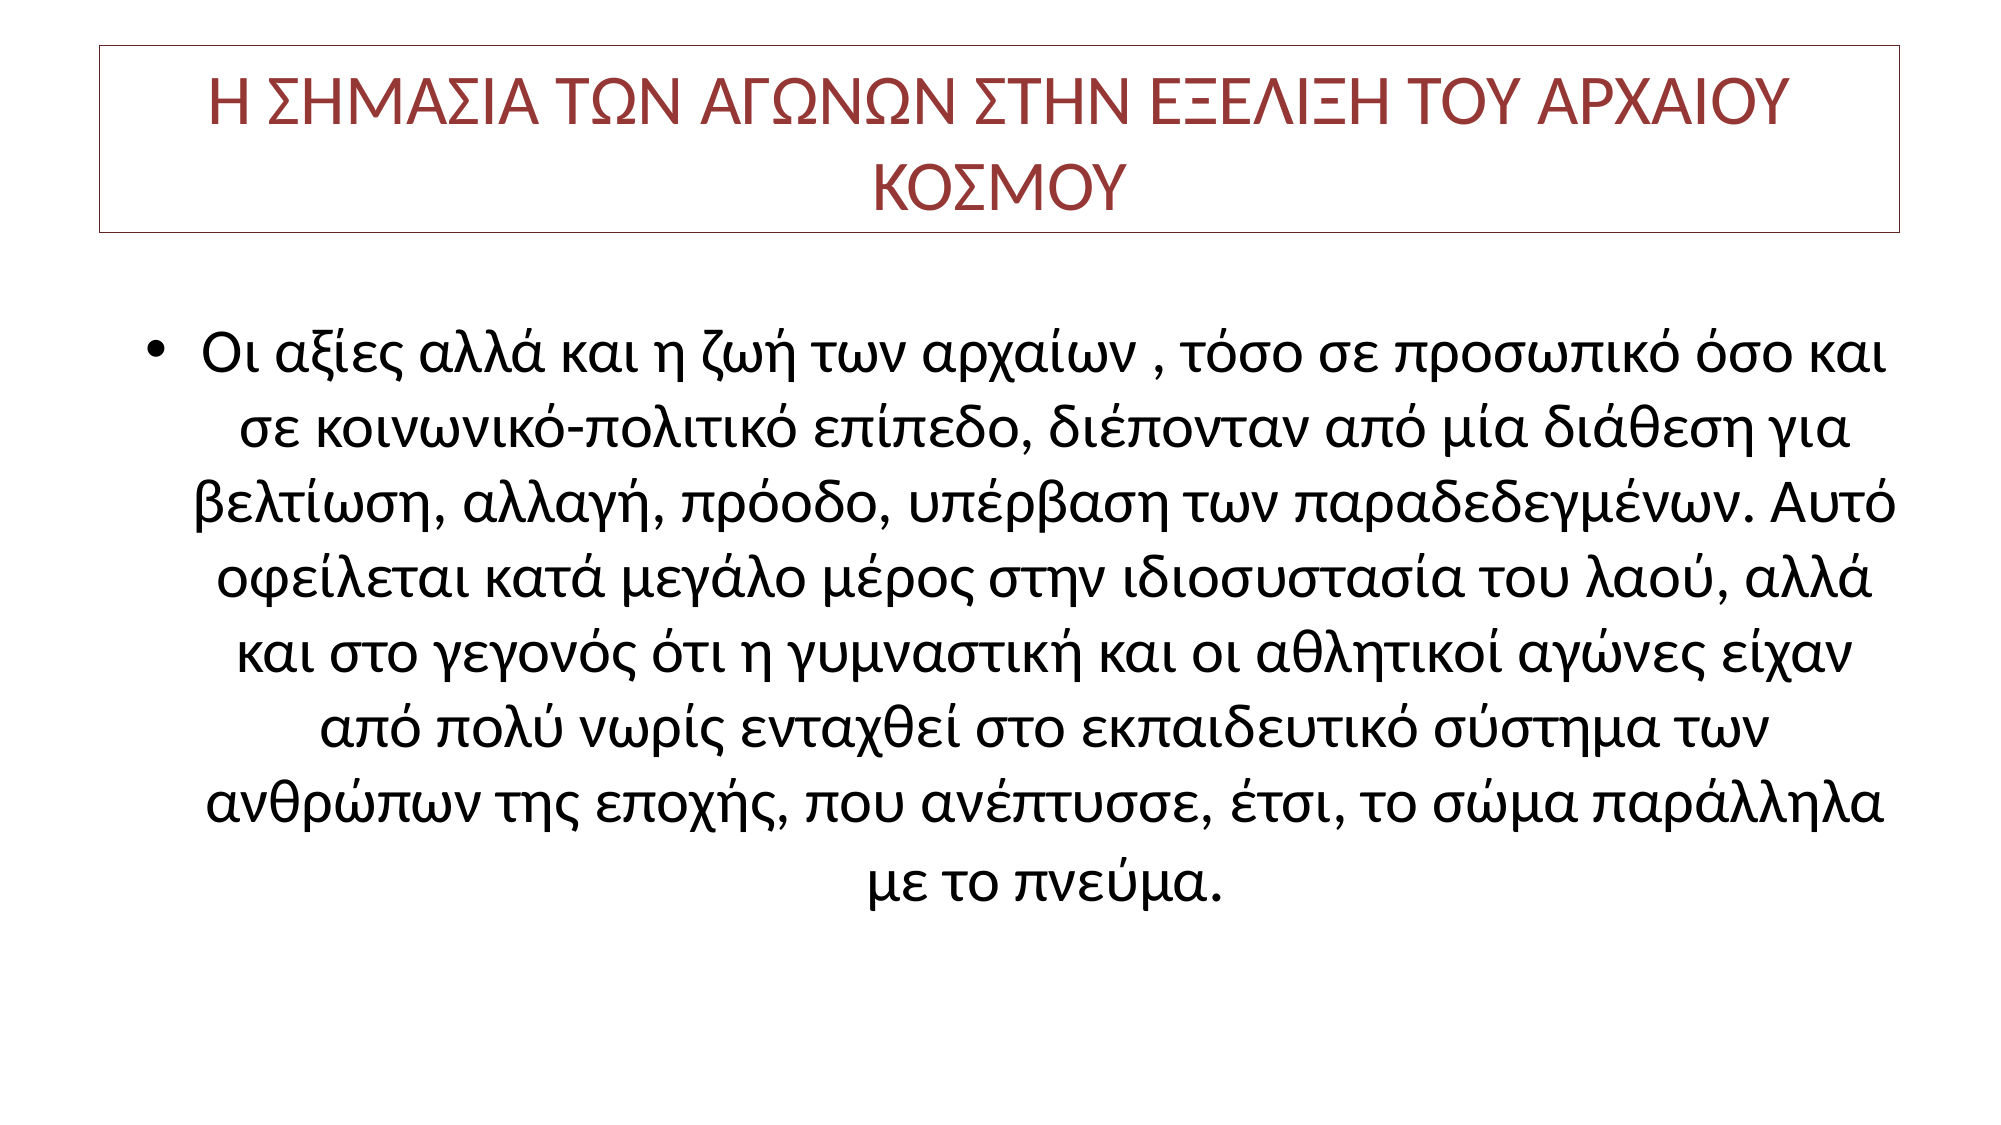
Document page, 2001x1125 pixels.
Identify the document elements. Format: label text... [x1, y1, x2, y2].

title Η ΣΗΜΑΣΙΑ ΤΩΝ ΑΓΩΝΩΝ ΣΤΗΝ ΕΞΕΛΙΞΗ ΤΟΥ ΑΡΧΑΙΟΥ ΚΟΣΜΟΥ [99, 45, 1900, 233]
list Οι αξίες αλλά και η ζωή των αρχαίων , τόσο σε προσωπικό όσο και σε κοινωνικό-πολιτικό επίπεδο, διέπονταν από μία διάθεση για βελτίωση, αλλαγή, πρόοδο, υπέρβαση των παραδεδεγμένων. Αυτό οφείλεται κατά μεγάλο μέρος στην ιδιοσυστασία του λαού, αλλά και στο γεγονός ότι η γυμναστική και οι αθλητικοί αγώνες είχαν από πολύ νωρίς ενταχθεί στο εκπαιδευτικό σύστημα των ανθρώπων της εποχής, που ανέπτυσσε, έτσι, το σώμα παράλληλα με το πνεύμα. [117, 302, 1918, 1046]
